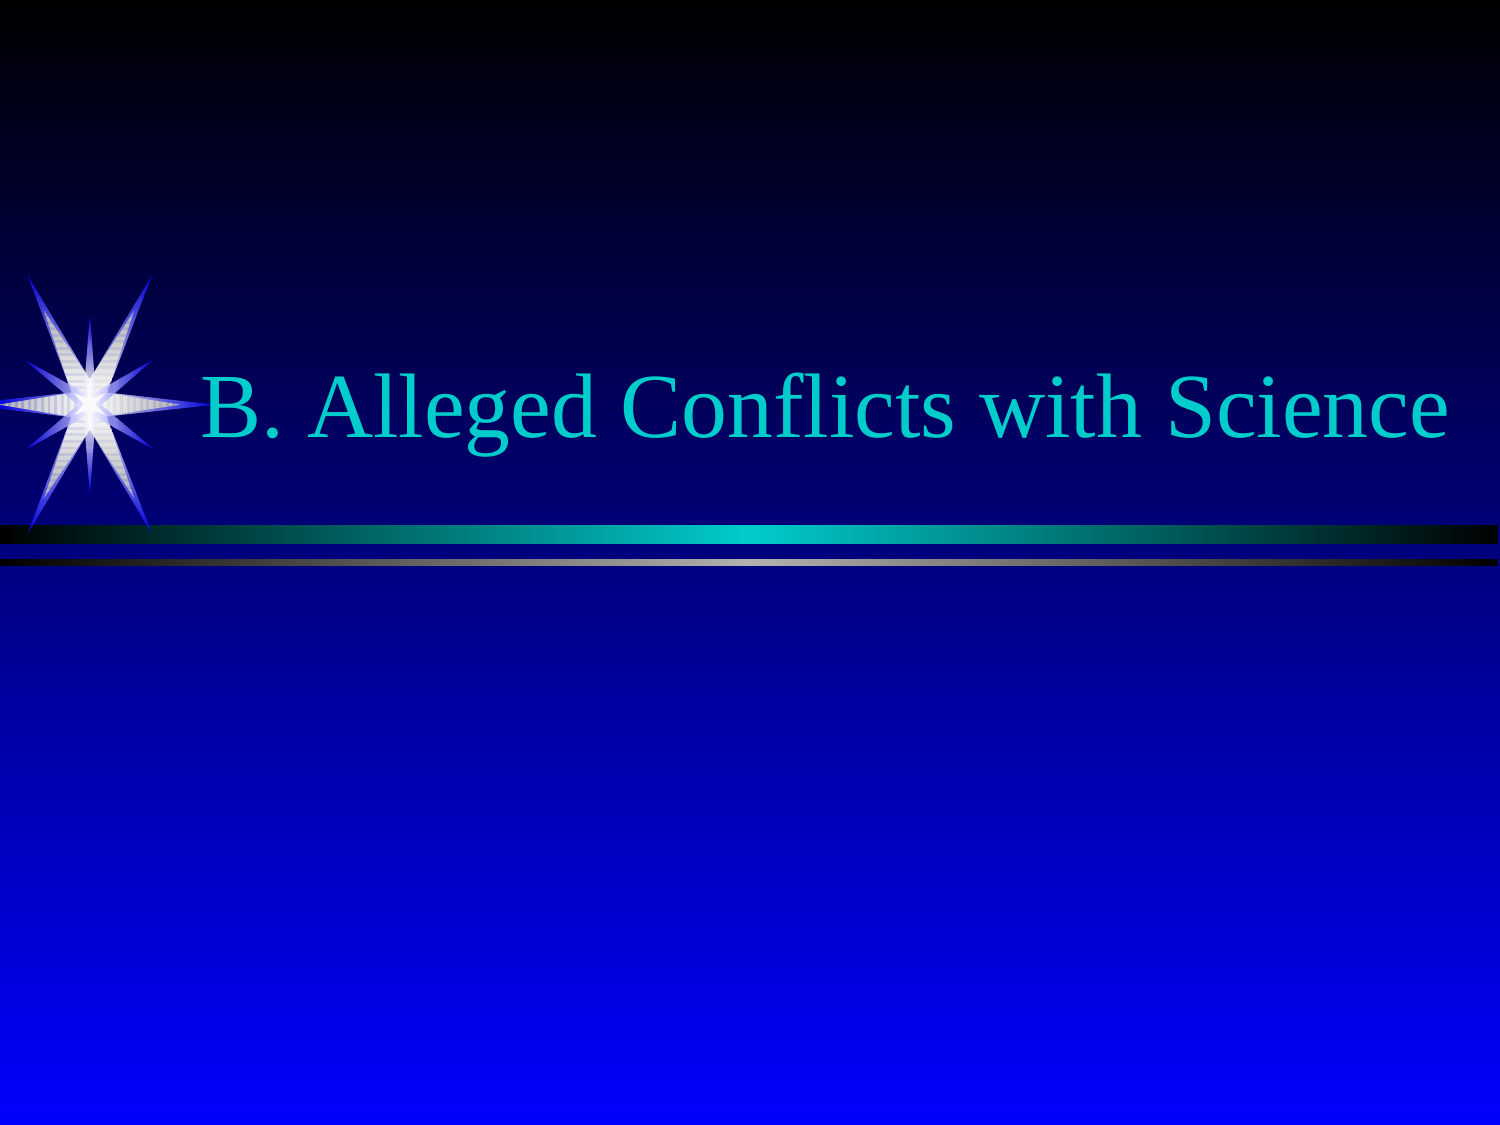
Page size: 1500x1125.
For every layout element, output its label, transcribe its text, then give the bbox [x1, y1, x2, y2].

title B. Alleged Conflicts with Science [200, 312, 1476, 501]
